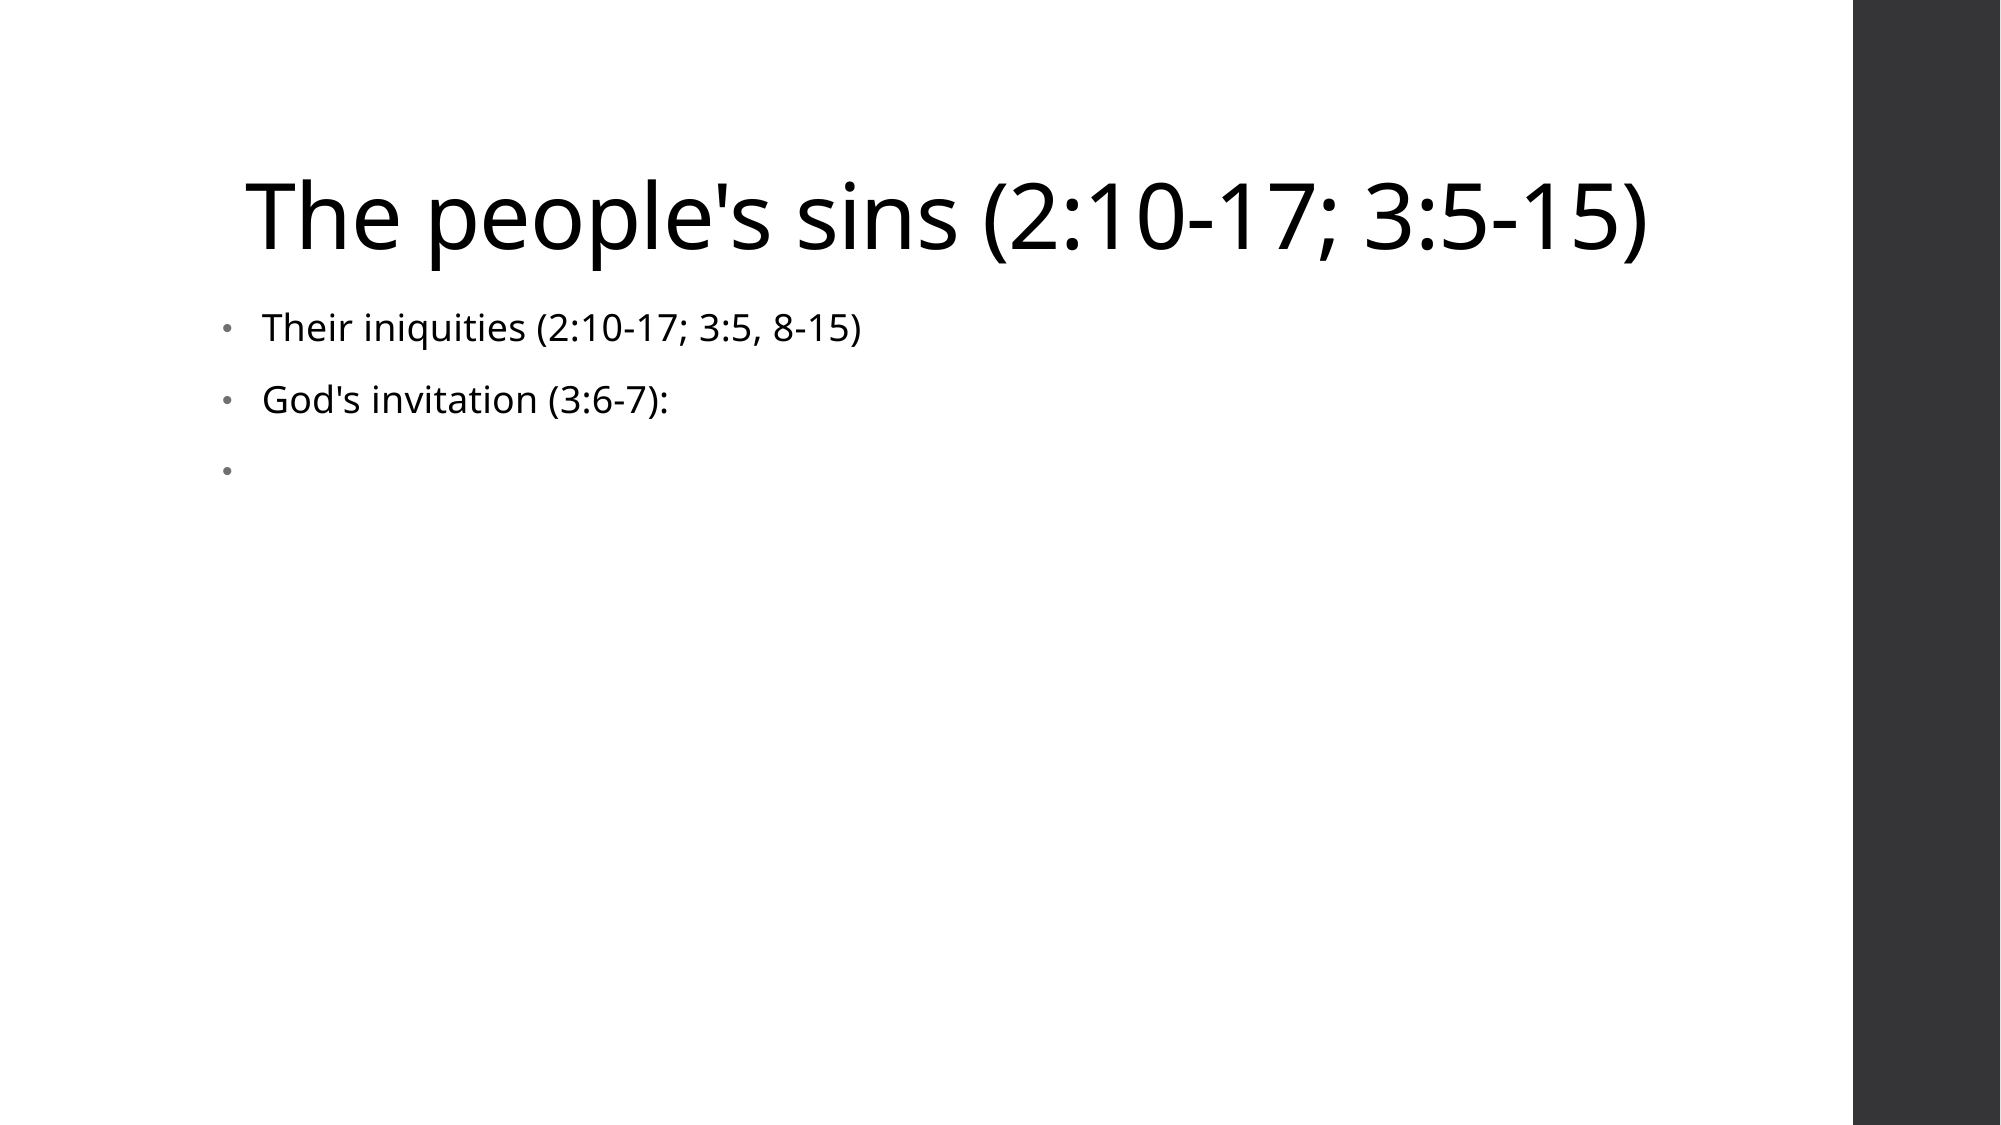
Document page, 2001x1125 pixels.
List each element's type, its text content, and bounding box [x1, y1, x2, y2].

list Their iniquities (2:10-17; 3:5, 8-15) God's invitation (3:6-7): [206, 299, 1617, 1014]
title The people's sins (2:10-17; 3:5-15) [206, 60, 1797, 278]
